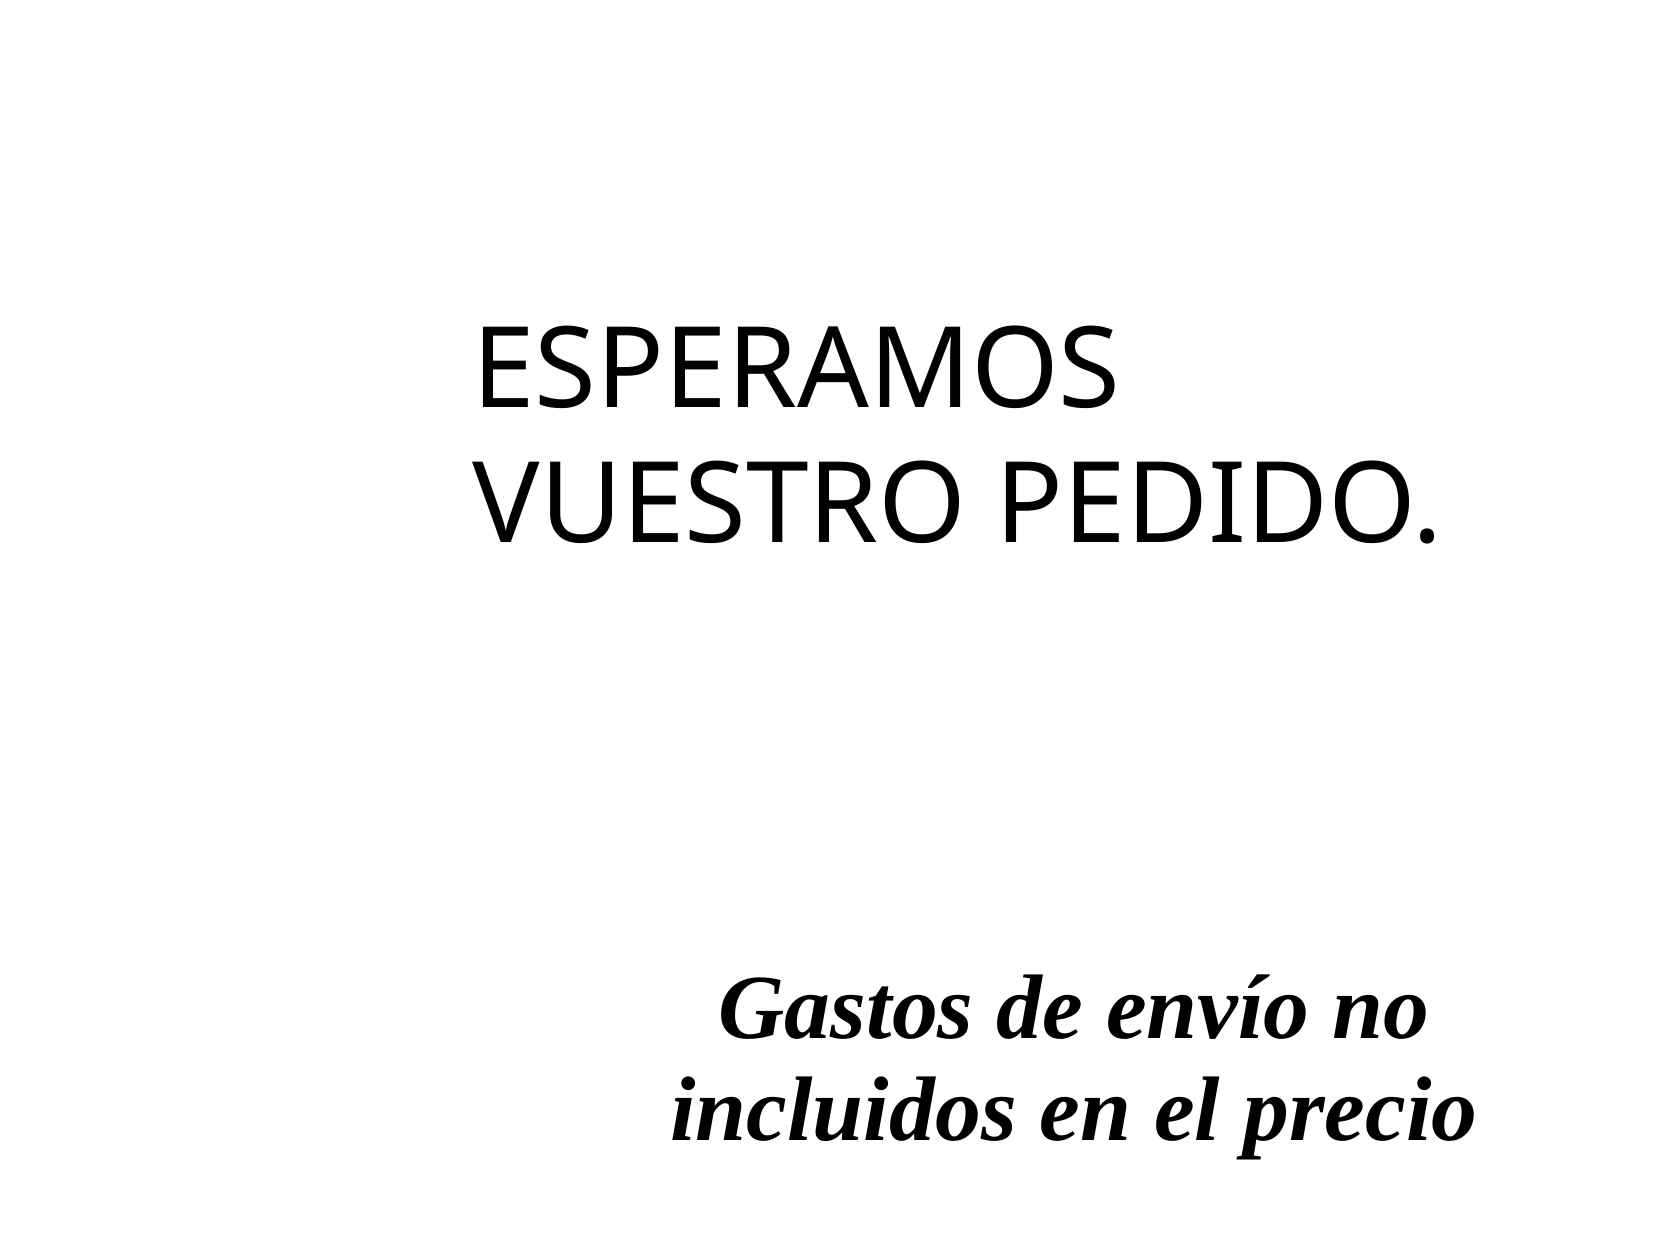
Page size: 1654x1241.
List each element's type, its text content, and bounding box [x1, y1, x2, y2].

title Gastos de envío no incluidos en el precio [578, 956, 1571, 1160]
list ESPERAMOS VUESTRO PEDIDO. [472, 295, 1630, 737]
